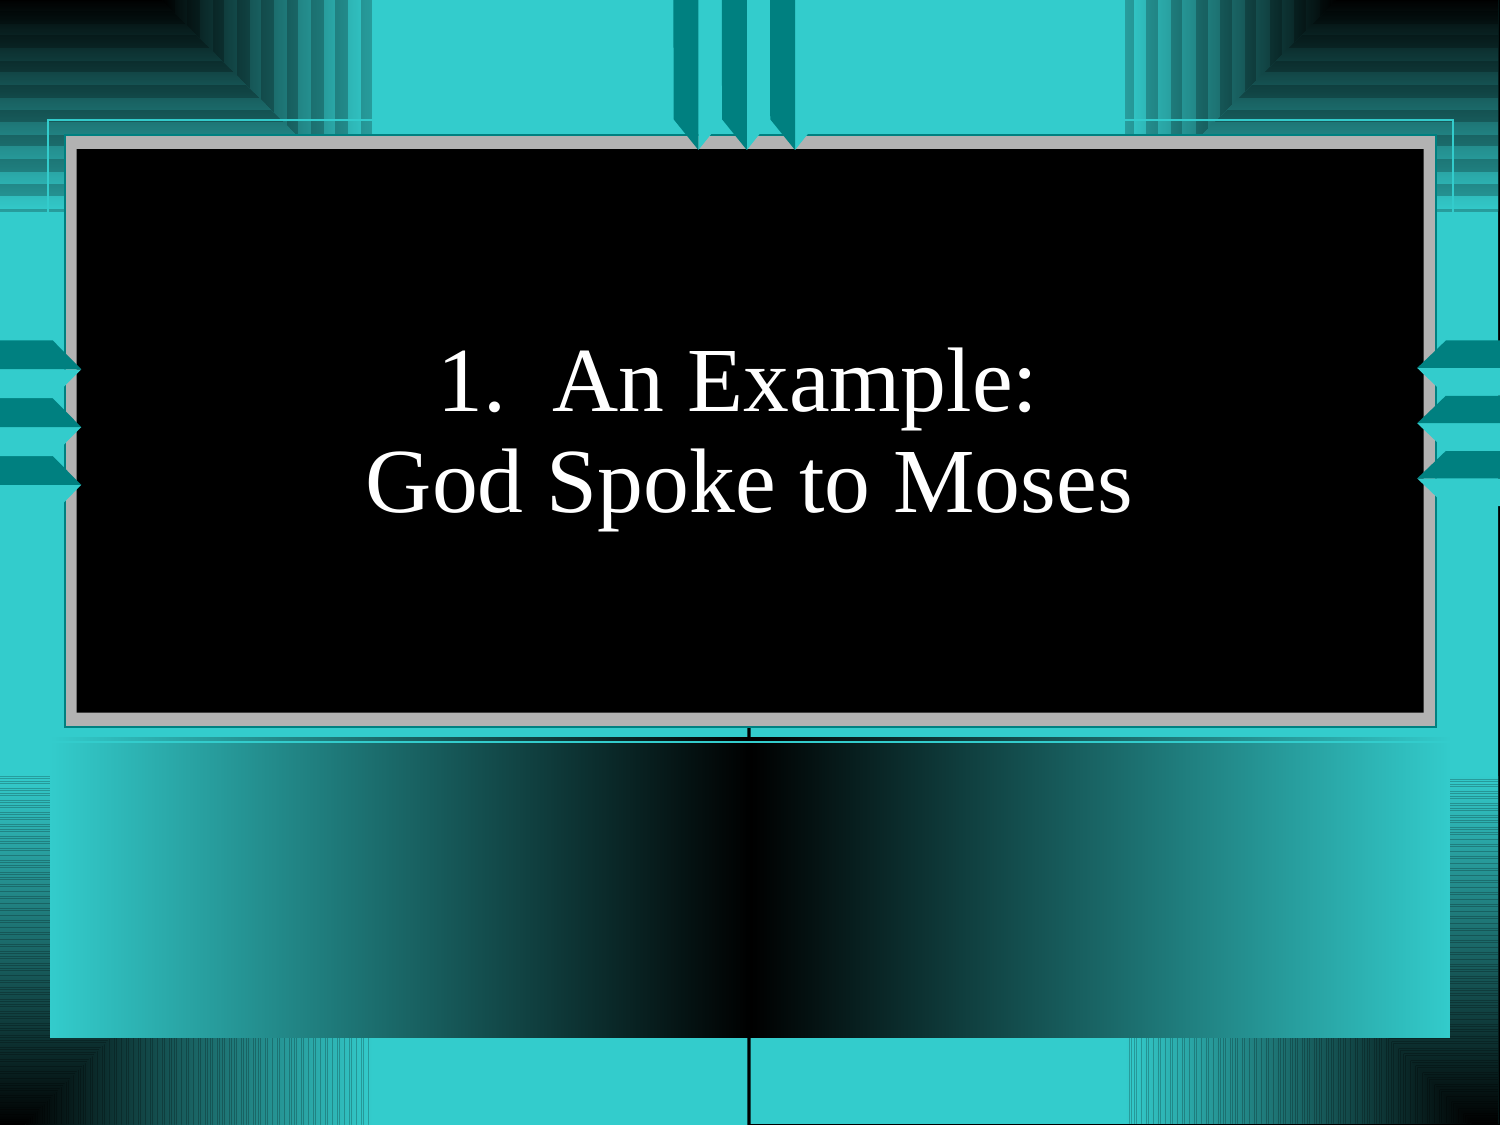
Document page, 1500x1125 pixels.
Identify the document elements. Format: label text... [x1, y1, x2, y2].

title 1. An Example: God Spoke to Moses [87, 322, 1413, 541]
